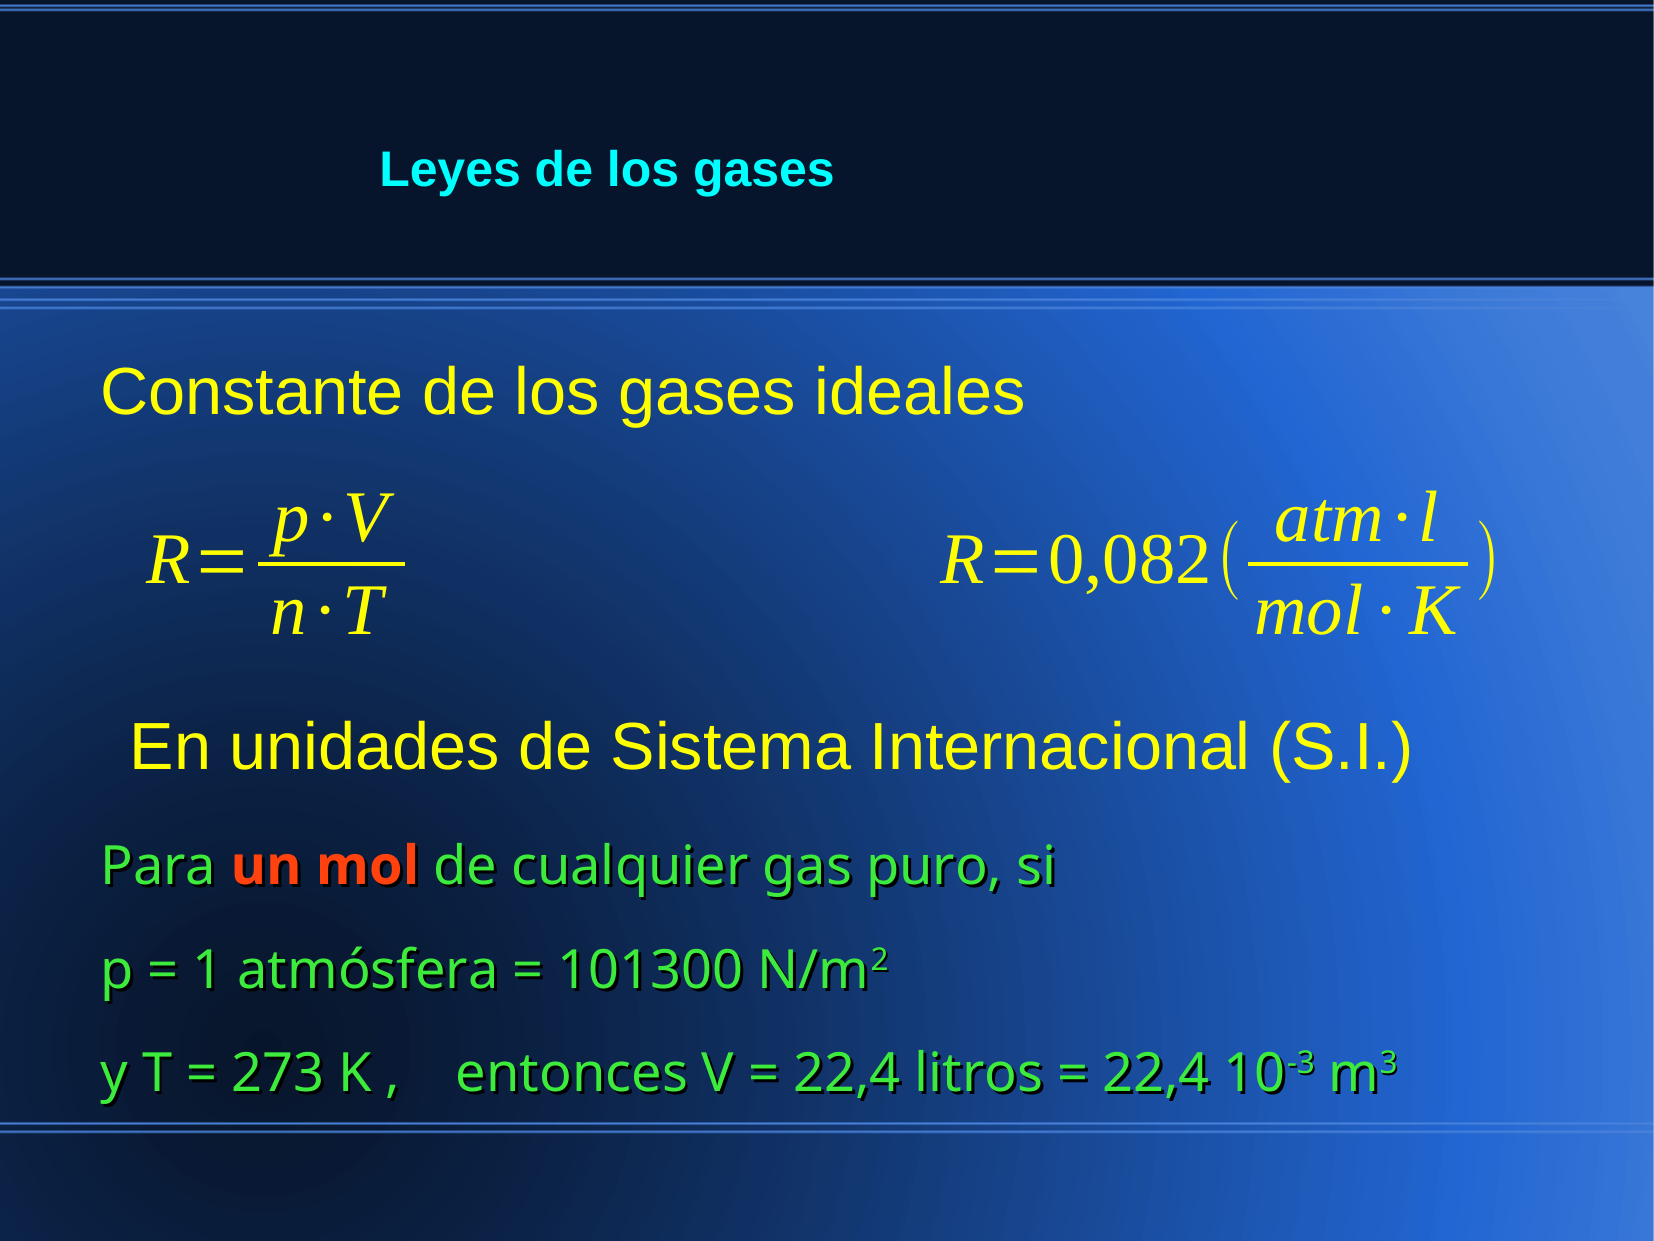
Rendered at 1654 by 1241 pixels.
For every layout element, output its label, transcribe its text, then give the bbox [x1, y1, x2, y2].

chart [136, 477, 414, 650]
picture [0, 0, 1654, 1241]
chart [929, 477, 1506, 650]
list Constante de los gases ideales [29, 354, 1063, 462]
title Leyes de los gases [32, 118, 1182, 220]
list En unidades de Sistema Internacional (S.I.) [59, 708, 1506, 816]
text_box Para un mol de cualquier gas puro, si p = 1 atmósfera = 101300 N/m2 y T = 273 K , entonces V = 22,4 litros = 22,4 10-3 m3 [29, 826, 1536, 1140]
